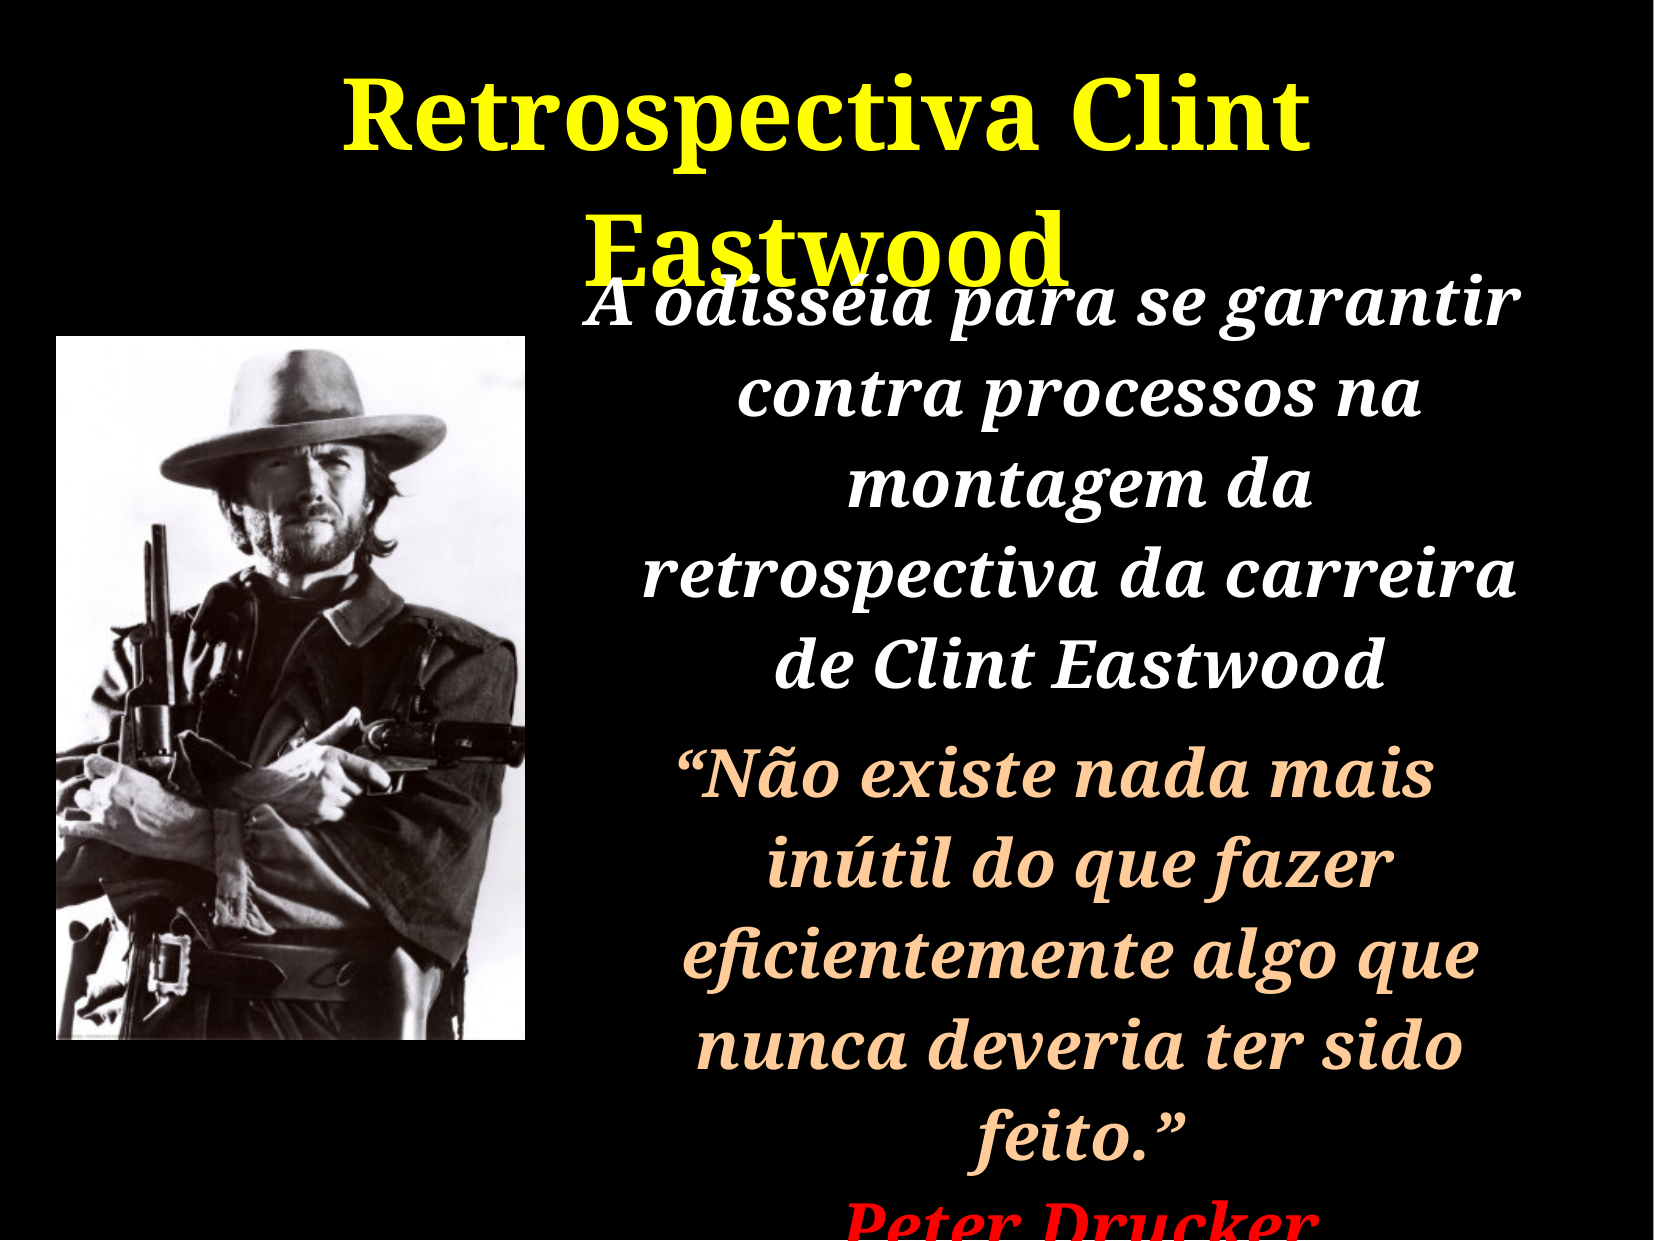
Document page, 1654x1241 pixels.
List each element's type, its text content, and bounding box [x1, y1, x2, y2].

title Retrospectiva Clint Eastwood [121, 75, 1534, 283]
list A odisséia para se garantir contra processos na montagem da retrospectiva da carreira de Clint Eastwood “Não existe nada mais inútil do que fazer eficientemente algo que nunca deveria ter sido feito.” Peter Drucker [553, 254, 1537, 1159]
picture [56, 336, 525, 1040]
